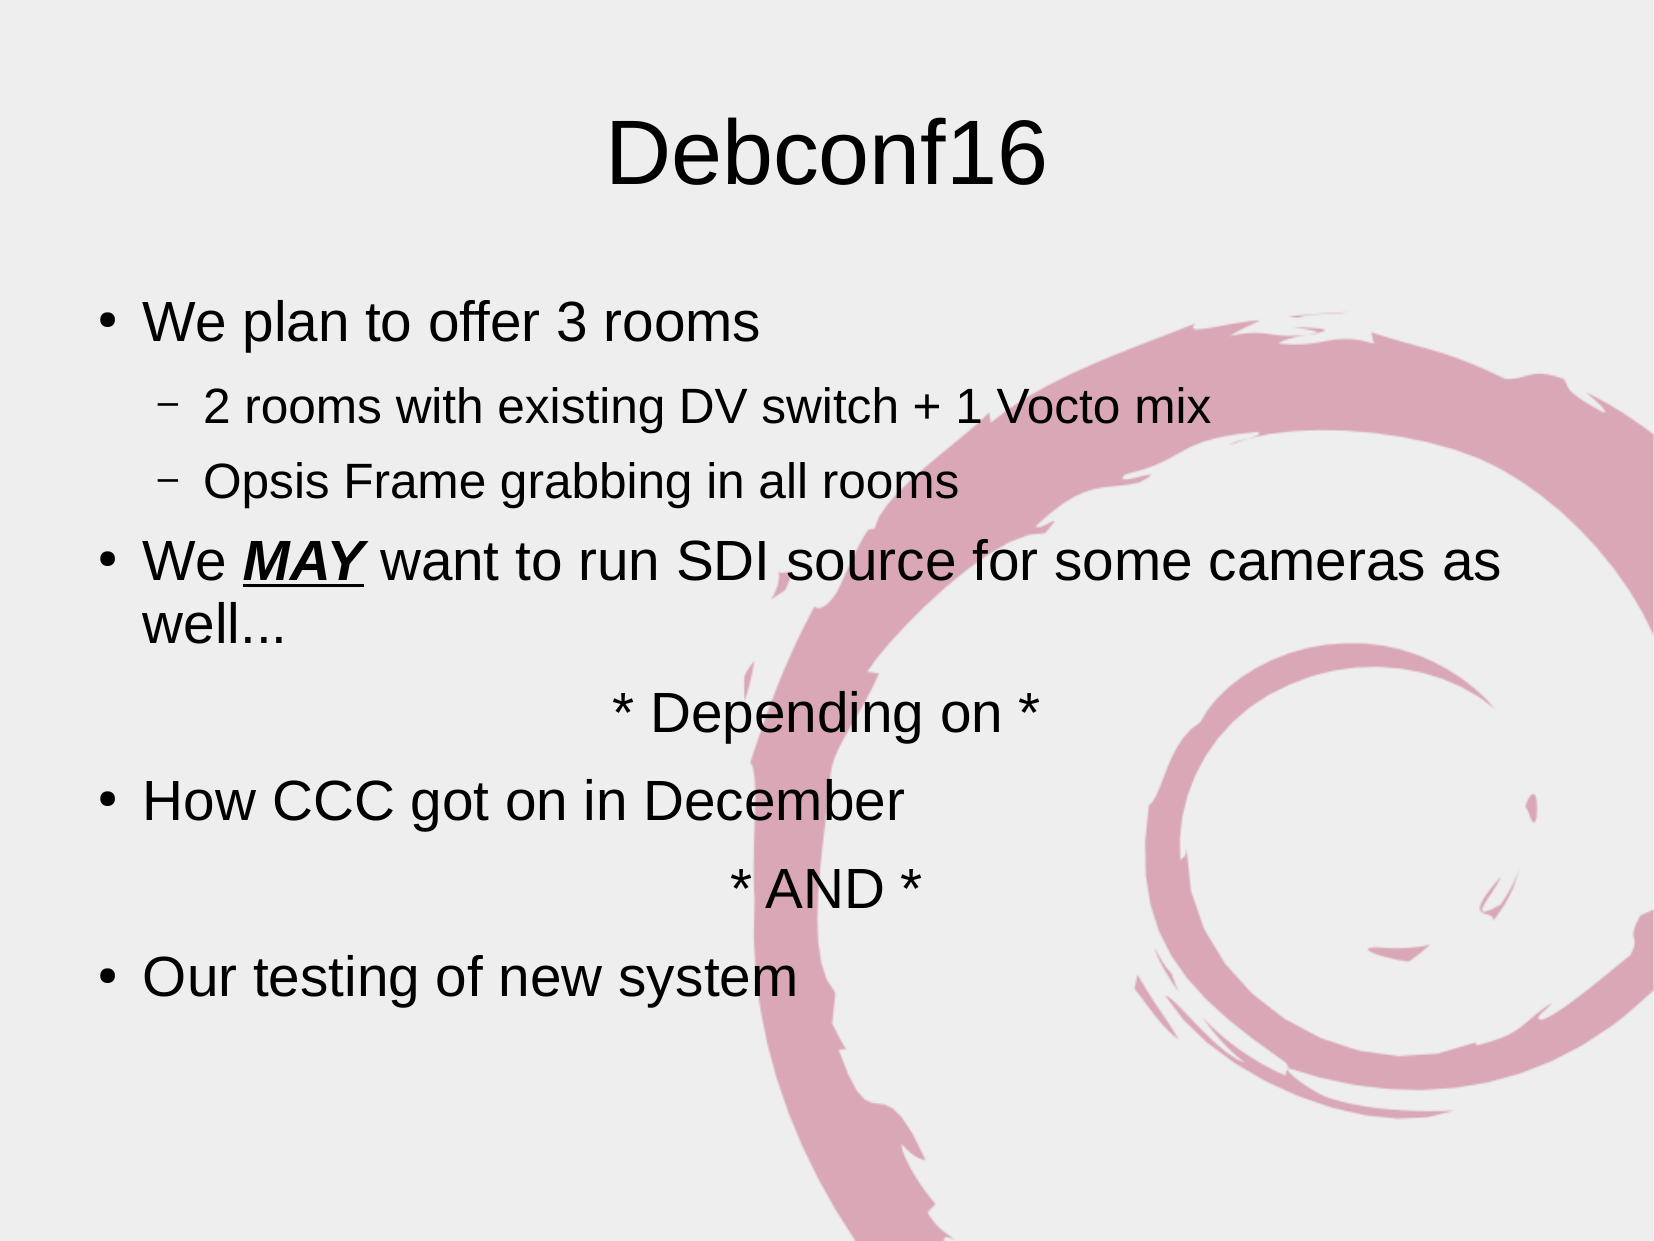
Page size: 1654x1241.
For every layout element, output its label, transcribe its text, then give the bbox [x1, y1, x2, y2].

picture [0, 0, 1654, 1241]
list We plan to offer 3 rooms 2 rooms with existing DV switch + 1 Vocto mix Opsis Frame grabbing in all rooms We MAY want to run SDI source for some cameras as well... * Depending on * How CCC got on in December * AND * Our testing of new system [82, 290, 1571, 1010]
title Debconf16 [82, 49, 1571, 257]
